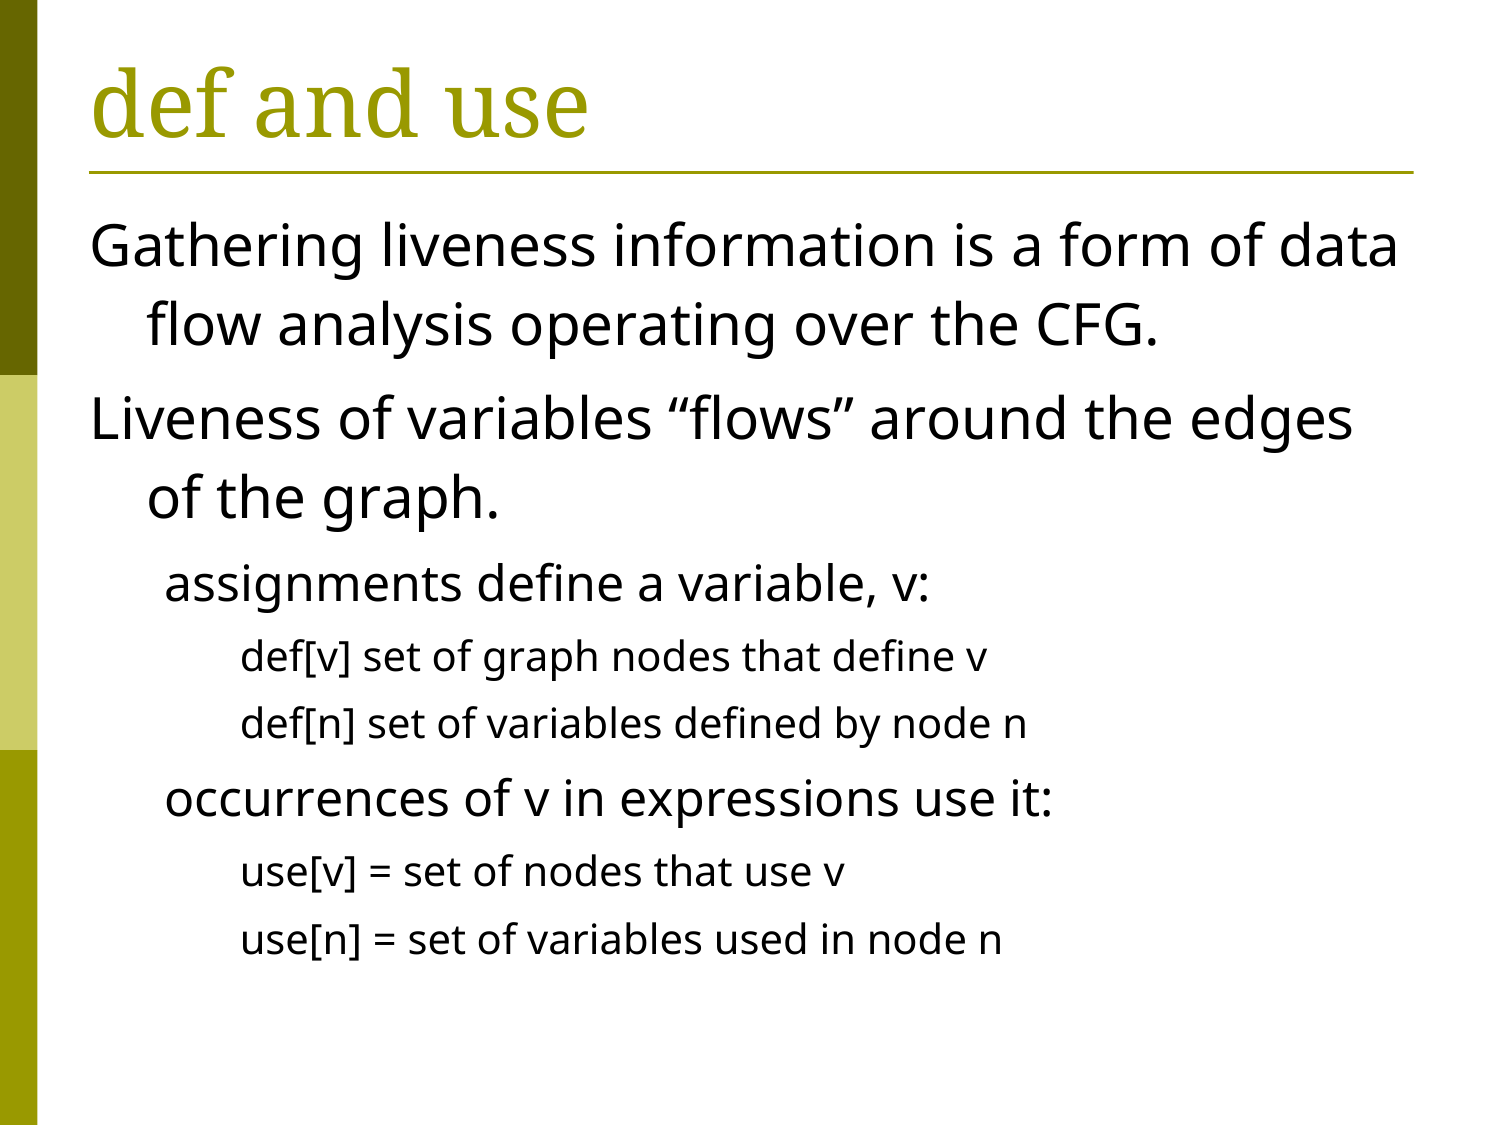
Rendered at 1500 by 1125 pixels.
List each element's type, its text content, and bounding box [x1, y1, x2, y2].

list Gathering liveness information is a form of data flow analysis operating over the CFG. Liveness of variables “flows” around the edges of the graph. assignments define a variable, v: def[v] set of graph nodes that define v def[n] set of variables defined by node n occurrences of v in expressions use it: use[v] = set of nodes that use v use[n] = set of variables used in node n [75, 196, 1426, 1006]
title def and use [75, 45, 1426, 173]
